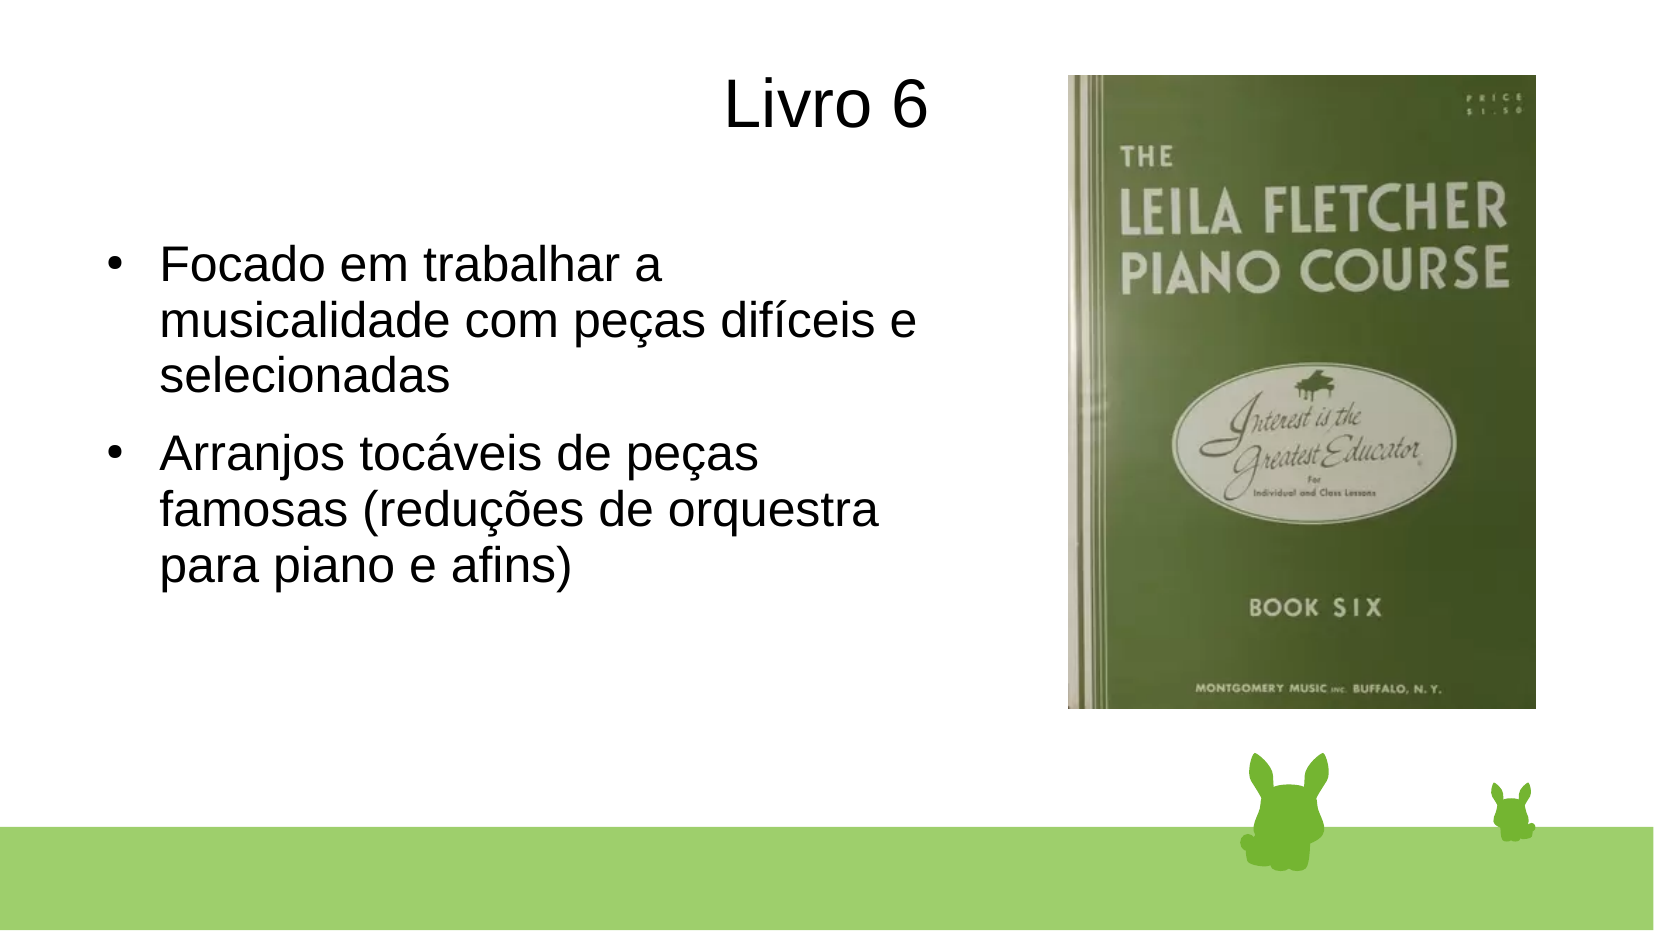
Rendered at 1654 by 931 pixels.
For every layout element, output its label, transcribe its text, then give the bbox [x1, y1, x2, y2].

list Focado em trabalhar a musicalidade com peças difíceis e selecionadas Arranjos tocáveis de peças famosas (reduções de orquestra para piano e afins) [88, 236, 945, 745]
title Livro 6 [88, 29, 1565, 178]
picture [1068, 75, 1536, 709]
